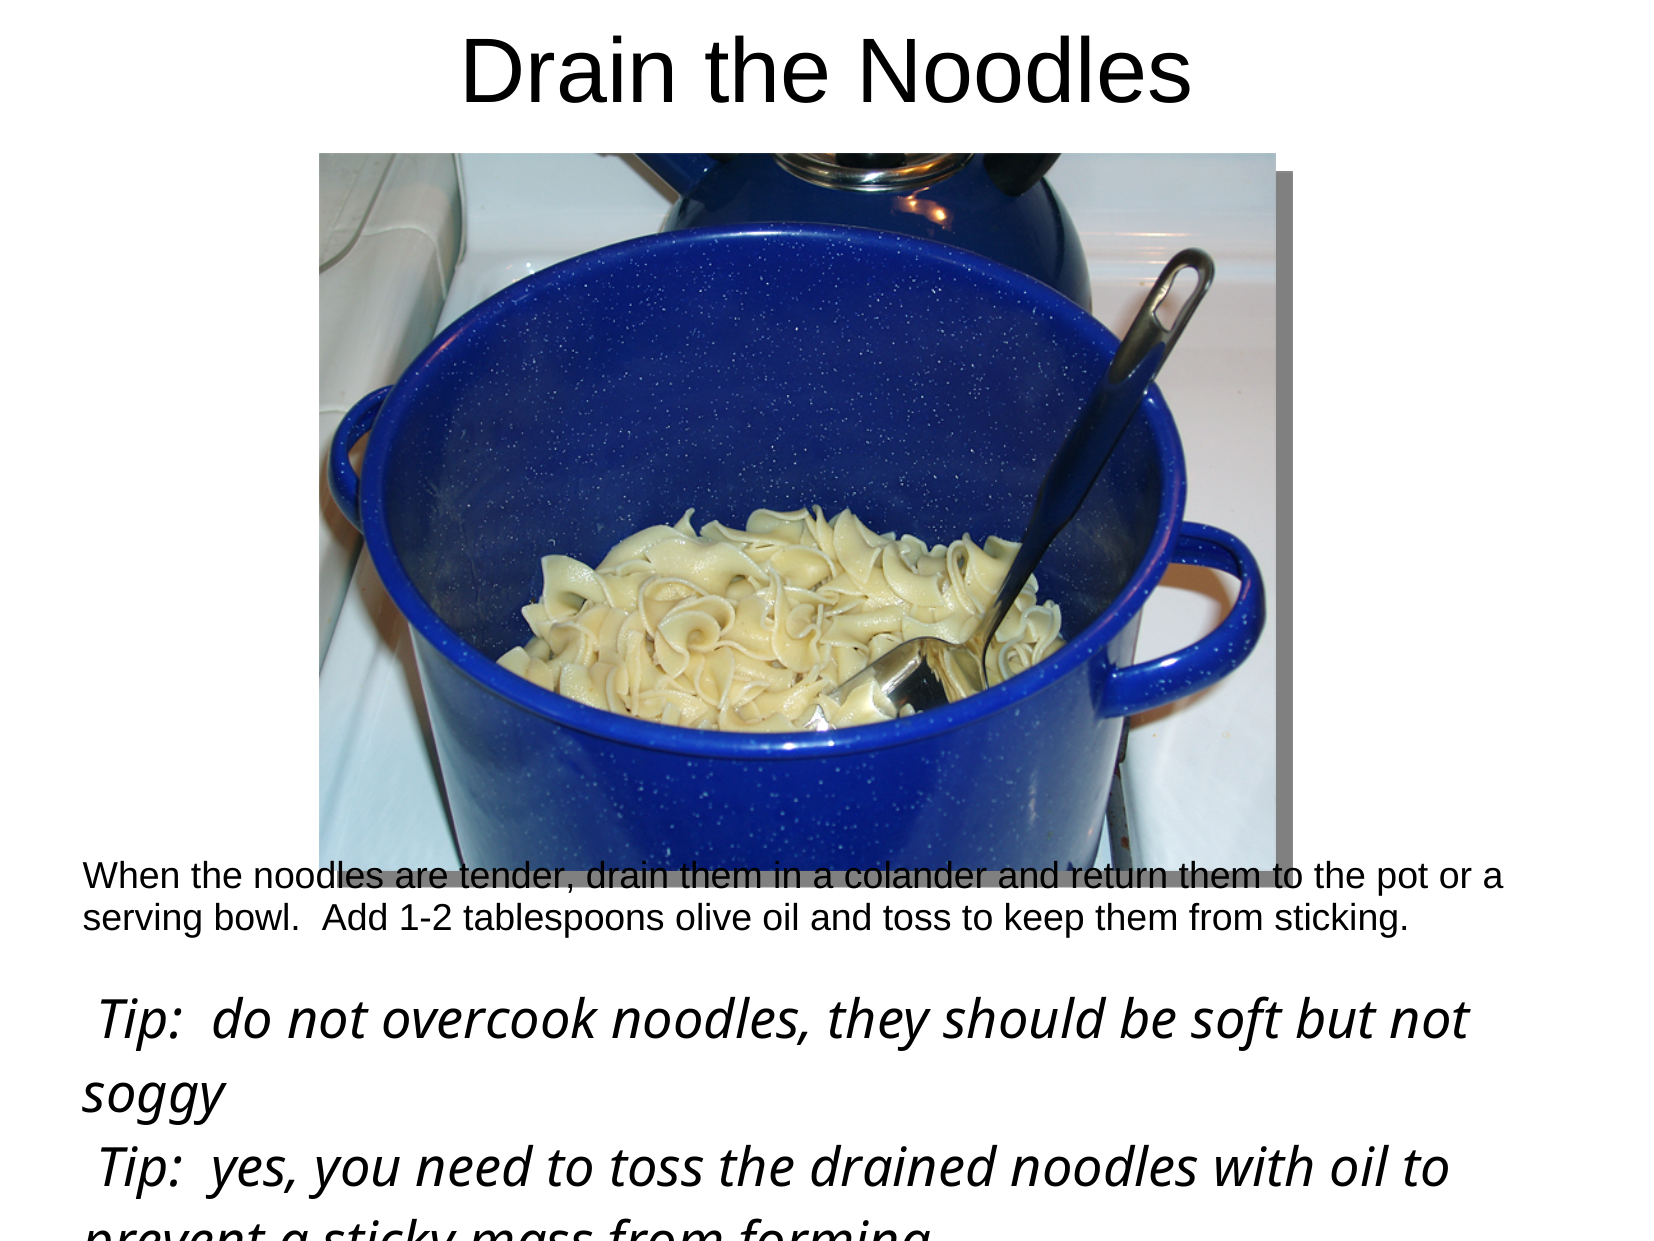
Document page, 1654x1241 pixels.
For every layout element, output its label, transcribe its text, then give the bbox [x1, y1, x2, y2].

title Drain the Noodles [82, 19, 1571, 123]
picture [319, 153, 1276, 871]
subtitle When the noodles are tender, drain them in a colander and return them to the pot or a serving bowl. Add 1-2 tablespoons olive oil and toss to keep them from sticking. Tip: do not overcook noodles, they should be soft but not soggy Tip: yes, you need to toss the drained noodles with oil to prevent a sticky mass from forming [82, 939, 1571, 1234]
